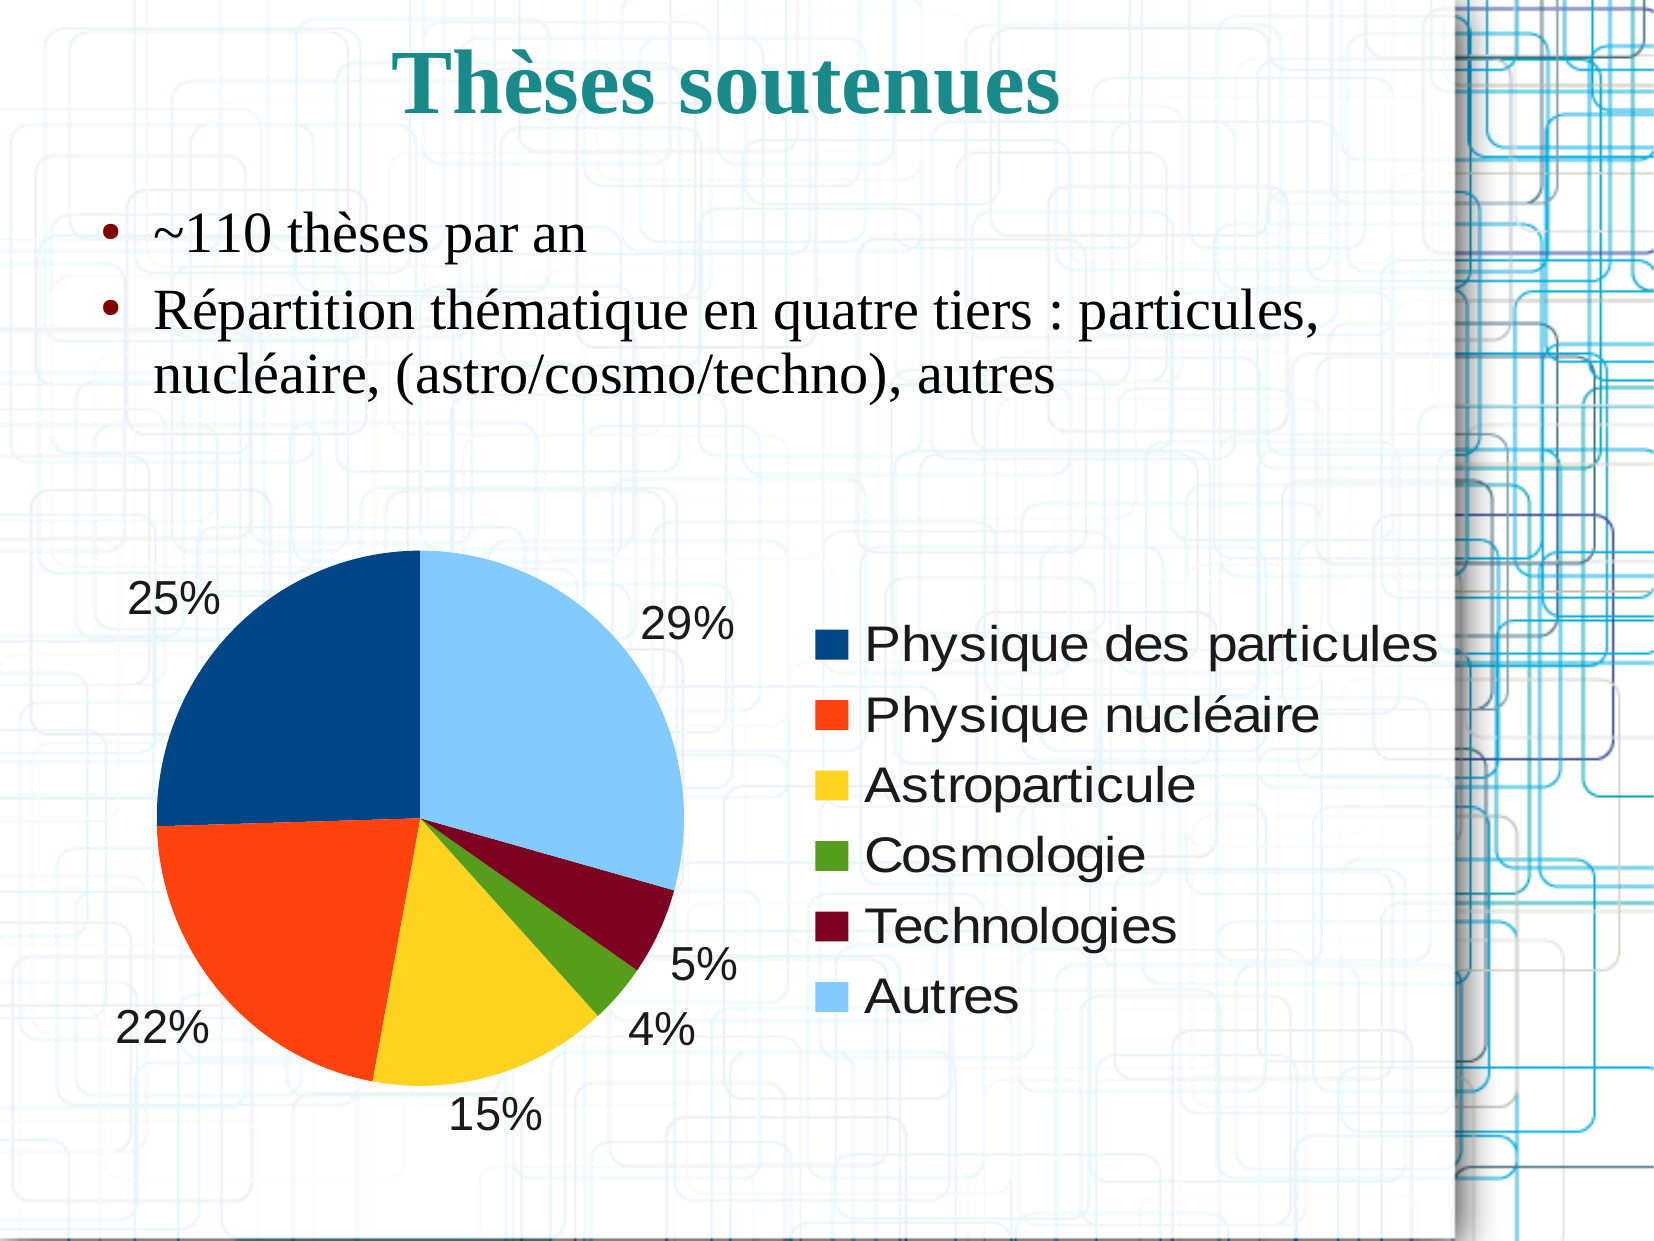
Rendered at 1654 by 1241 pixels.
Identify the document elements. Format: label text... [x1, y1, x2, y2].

picture [0, 0, 1654, 1241]
list ~110 thèses par an Répartition thématique en quatre tiers : particules, nucléaire, (astro/cosmo/techno), autres [82, 1040, 1418, 1223]
title Thèses soutenues [0, 29, 1453, 136]
list ~110 thèses par an Répartition thématique en quatre tiers : particules, nucléaire, (astro/cosmo/techno), autres [82, 200, 1418, 602]
